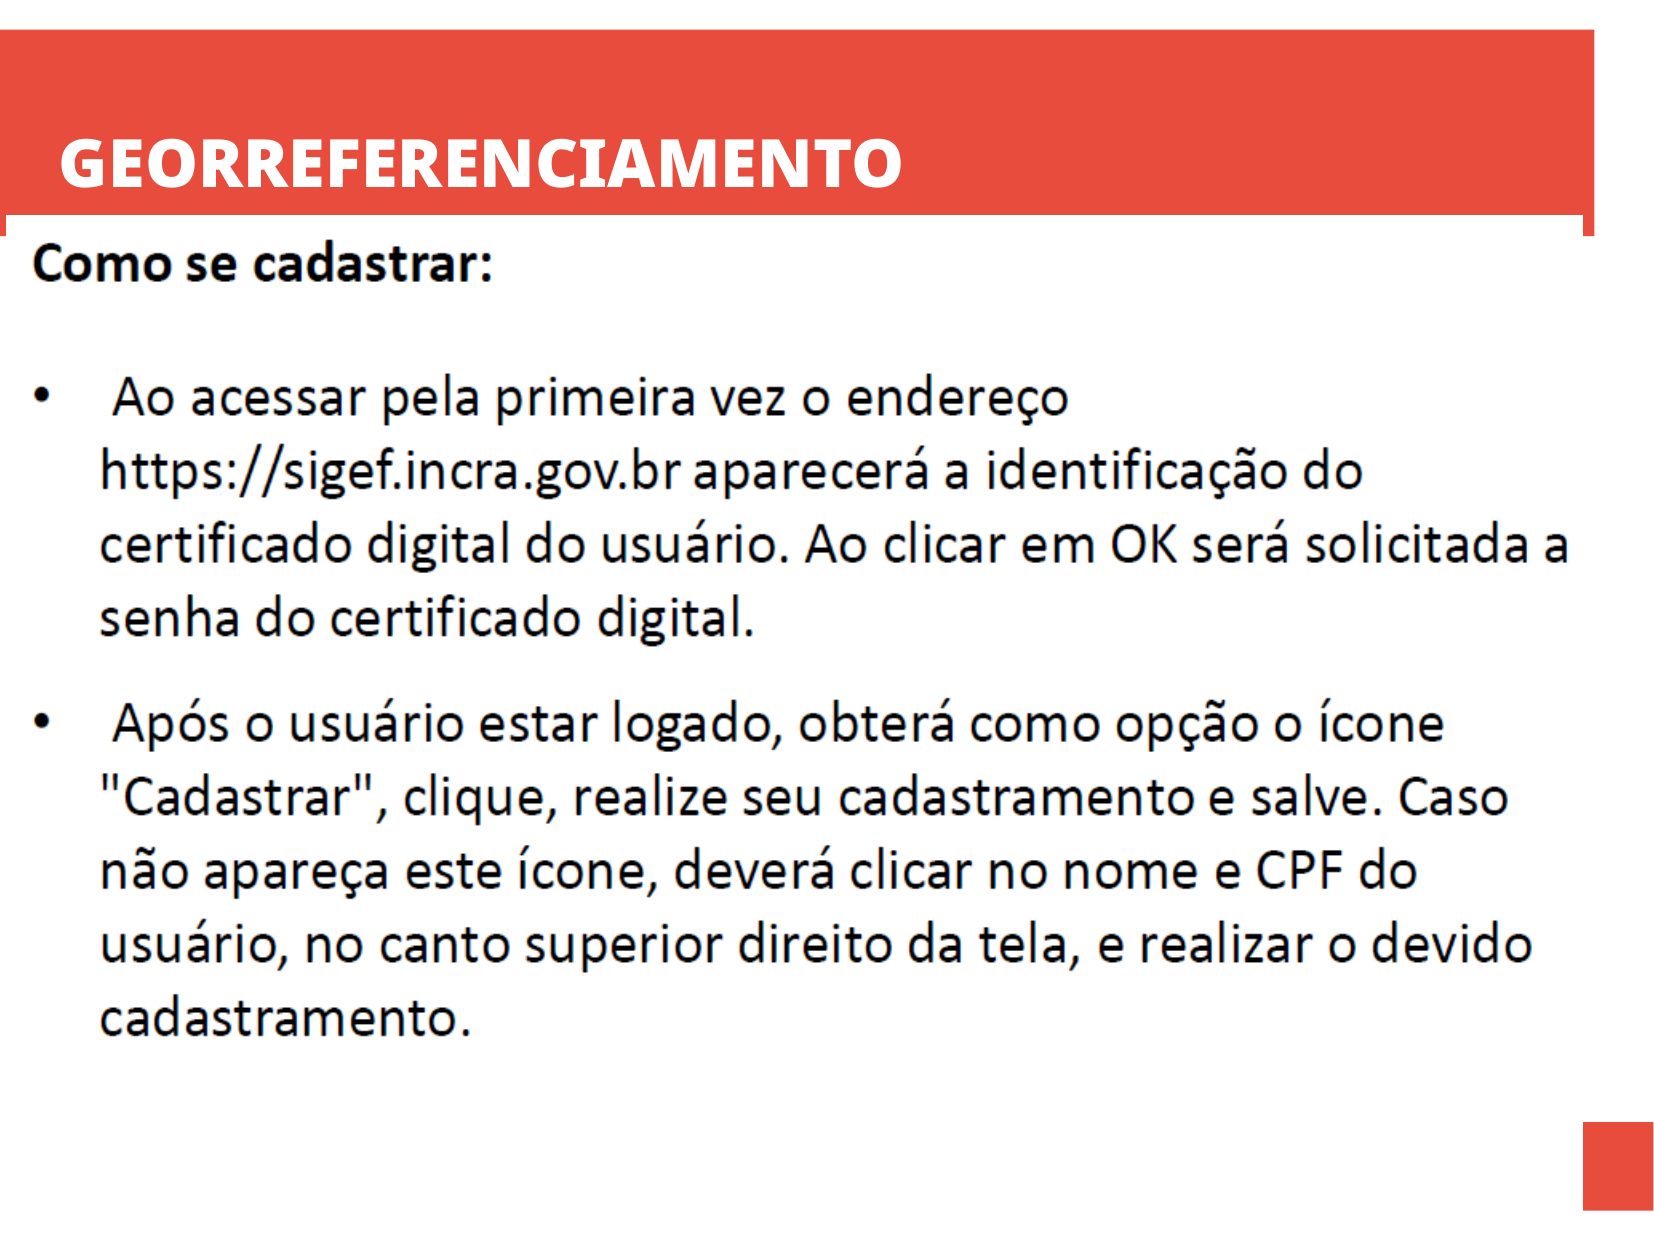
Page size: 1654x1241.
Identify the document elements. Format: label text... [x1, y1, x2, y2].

picture [6, 215, 1583, 1217]
title GEORREFERENCIAMENTO [59, 59, 1595, 207]
